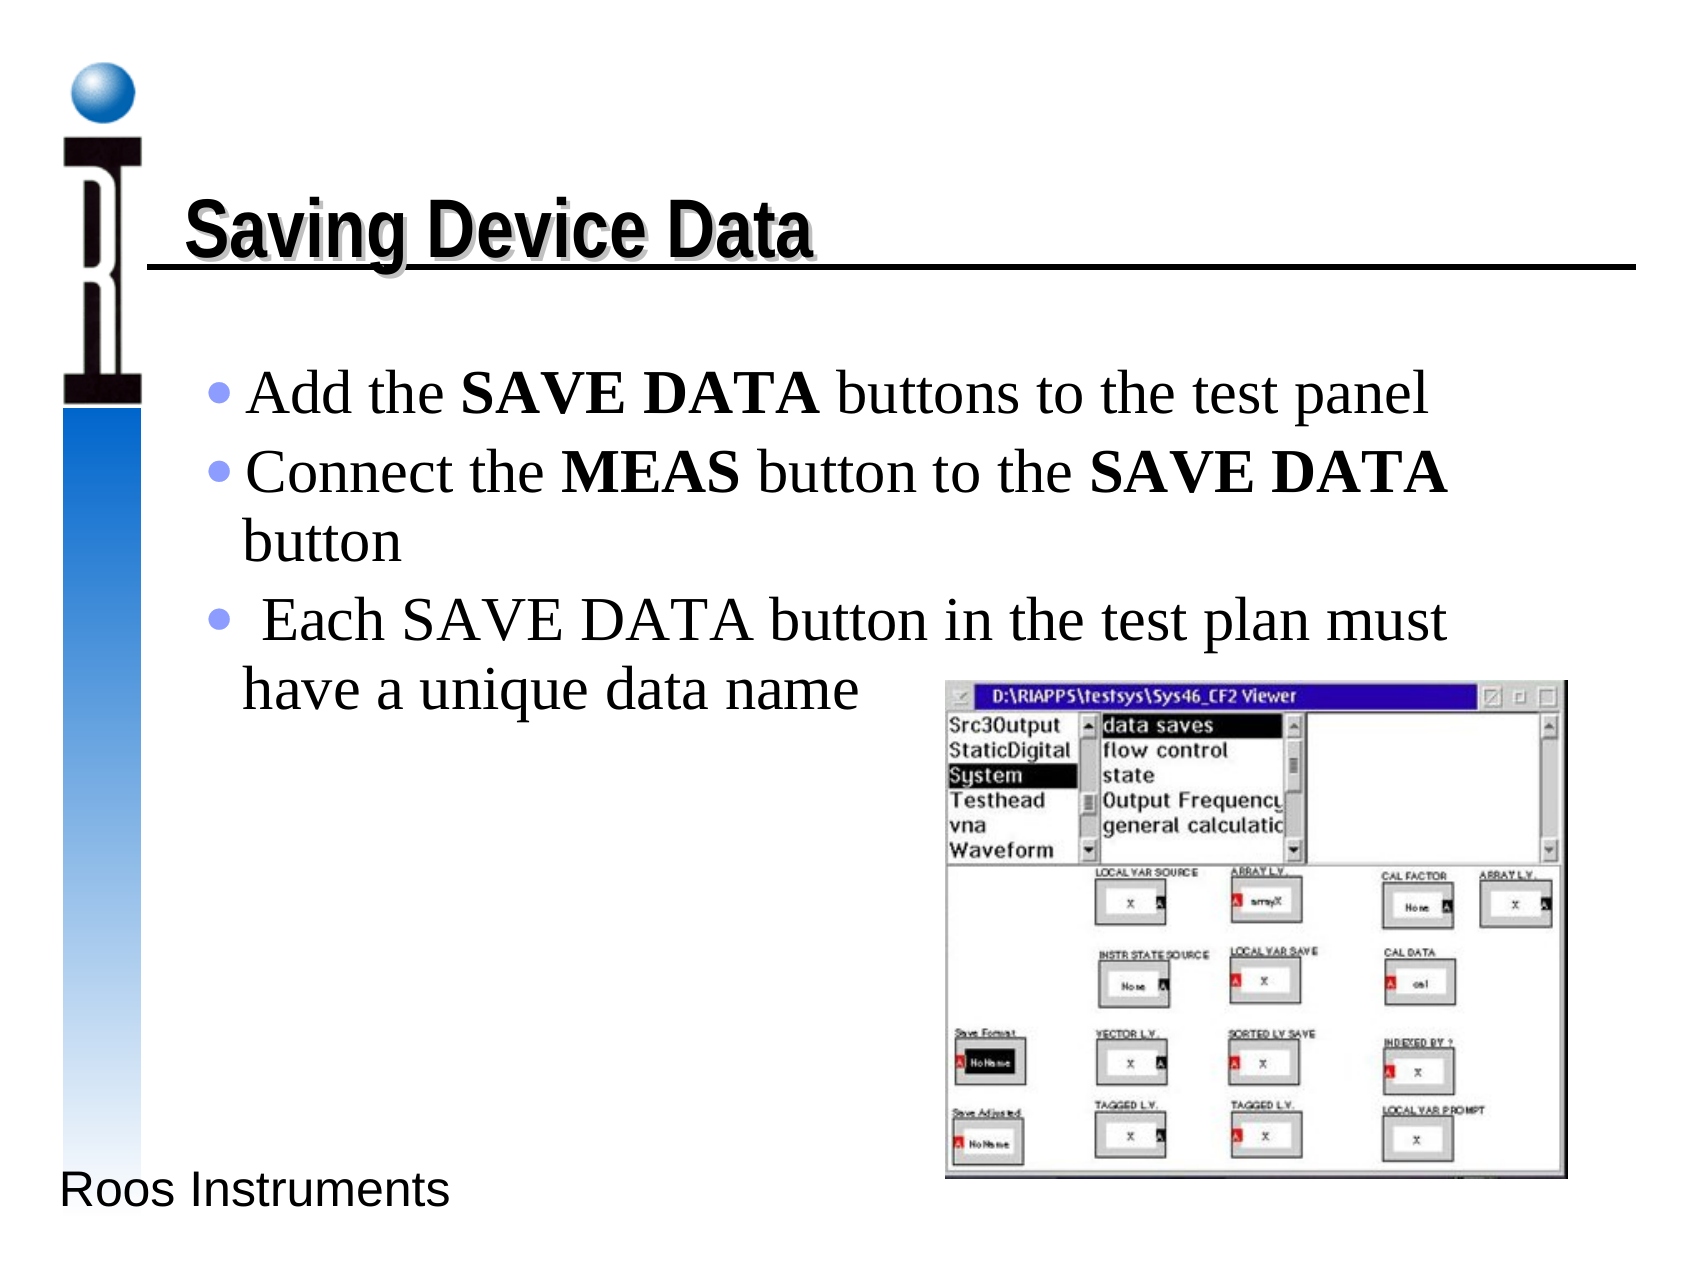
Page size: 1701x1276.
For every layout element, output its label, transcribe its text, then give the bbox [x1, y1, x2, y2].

picture [59, 58, 147, 411]
text_box Saving Device Data [184, 92, 1539, 274]
picture [945, 680, 1568, 1179]
text_box Add the SAVE DATA buttons to the test panel Connect the MEAS button to the SAVE DATA button Each SAVE DATA button in the test plan must have a unique data name [192, 358, 1550, 730]
